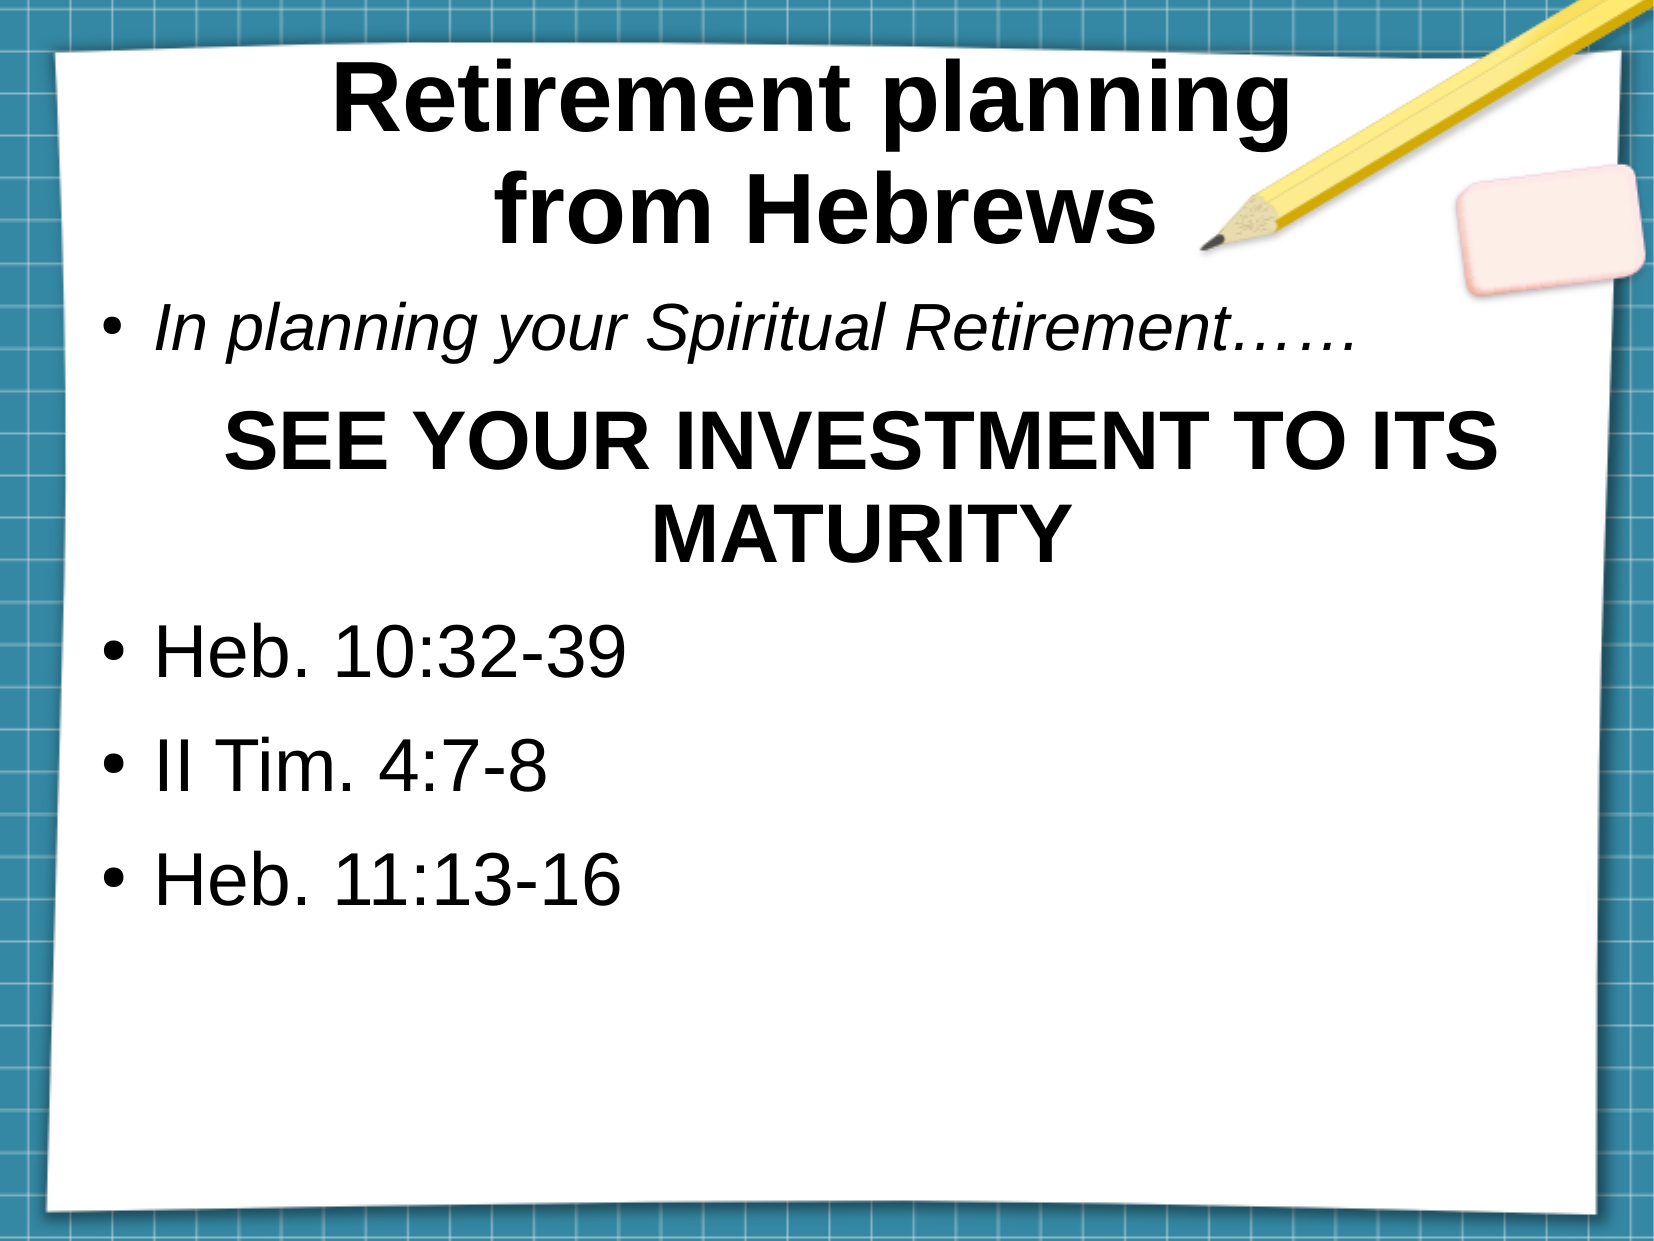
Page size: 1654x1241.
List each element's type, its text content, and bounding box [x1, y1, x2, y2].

picture [0, 0, 1654, 1241]
list In planning your Spiritual Retirement…… SEE YOUR INVESTMENT TO ITS MATURITY Heb. 10:32-39 II Tim. 4:7-8 Heb. 11:13-16 [82, 290, 1571, 1010]
title Retirement planning from Hebrews [82, 41, 1571, 265]
